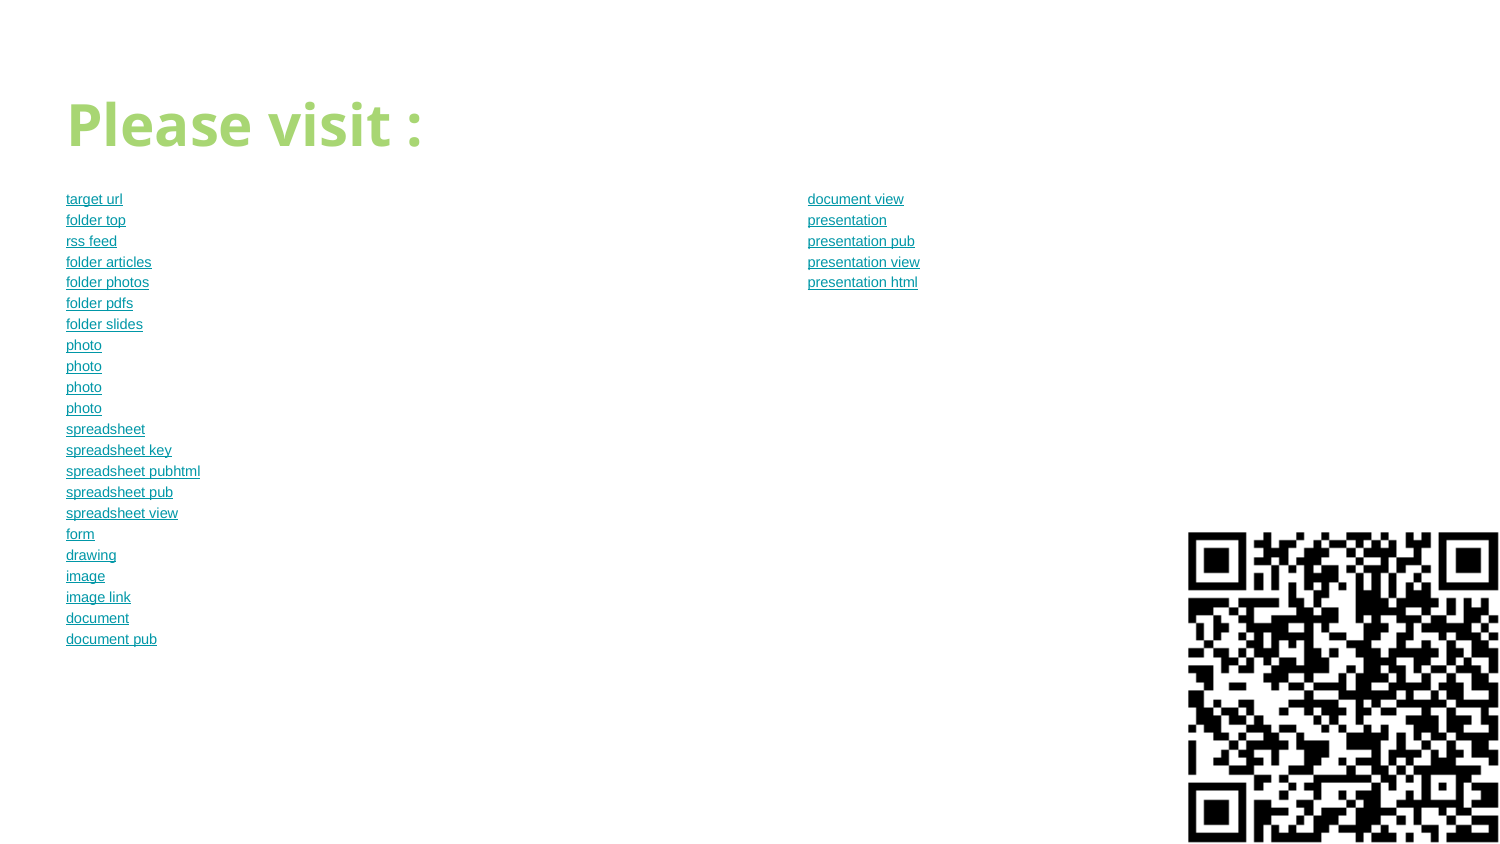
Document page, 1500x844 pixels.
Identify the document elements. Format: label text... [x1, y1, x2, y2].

picture [1187, 531, 1500, 844]
list target url folder top rss feed folder articles folder photos folder pdfs folder slides photo photo photo photo spreadsheet spreadsheet key spreadsheet pubhtml spreadsheet pub spreadsheet view form drawing image image link document document pub [51, 189, 708, 750]
list document view presentation presentation pub presentation view presentation html [792, 189, 1449, 750]
title Please visit : [51, 72, 1449, 167]
